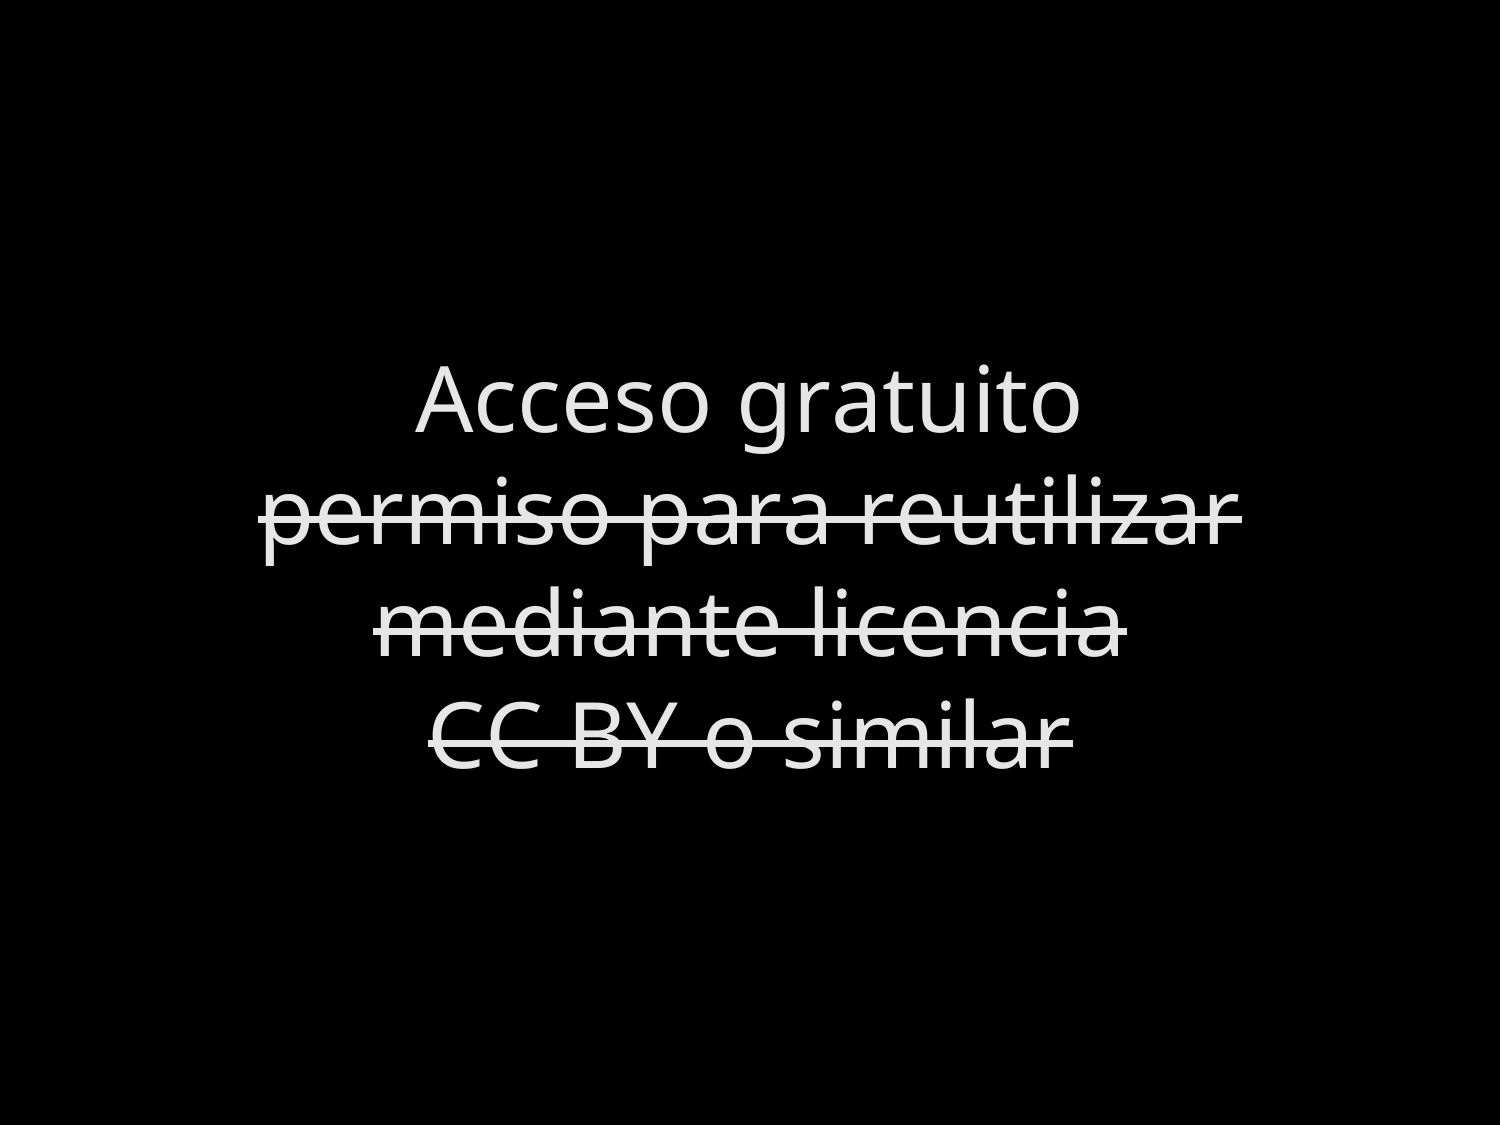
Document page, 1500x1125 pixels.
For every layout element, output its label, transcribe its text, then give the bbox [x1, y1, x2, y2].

subtitle Acceso gratuito permiso para reutilizar mediante licencia CC BY o similar [109, 112, 1391, 1013]
